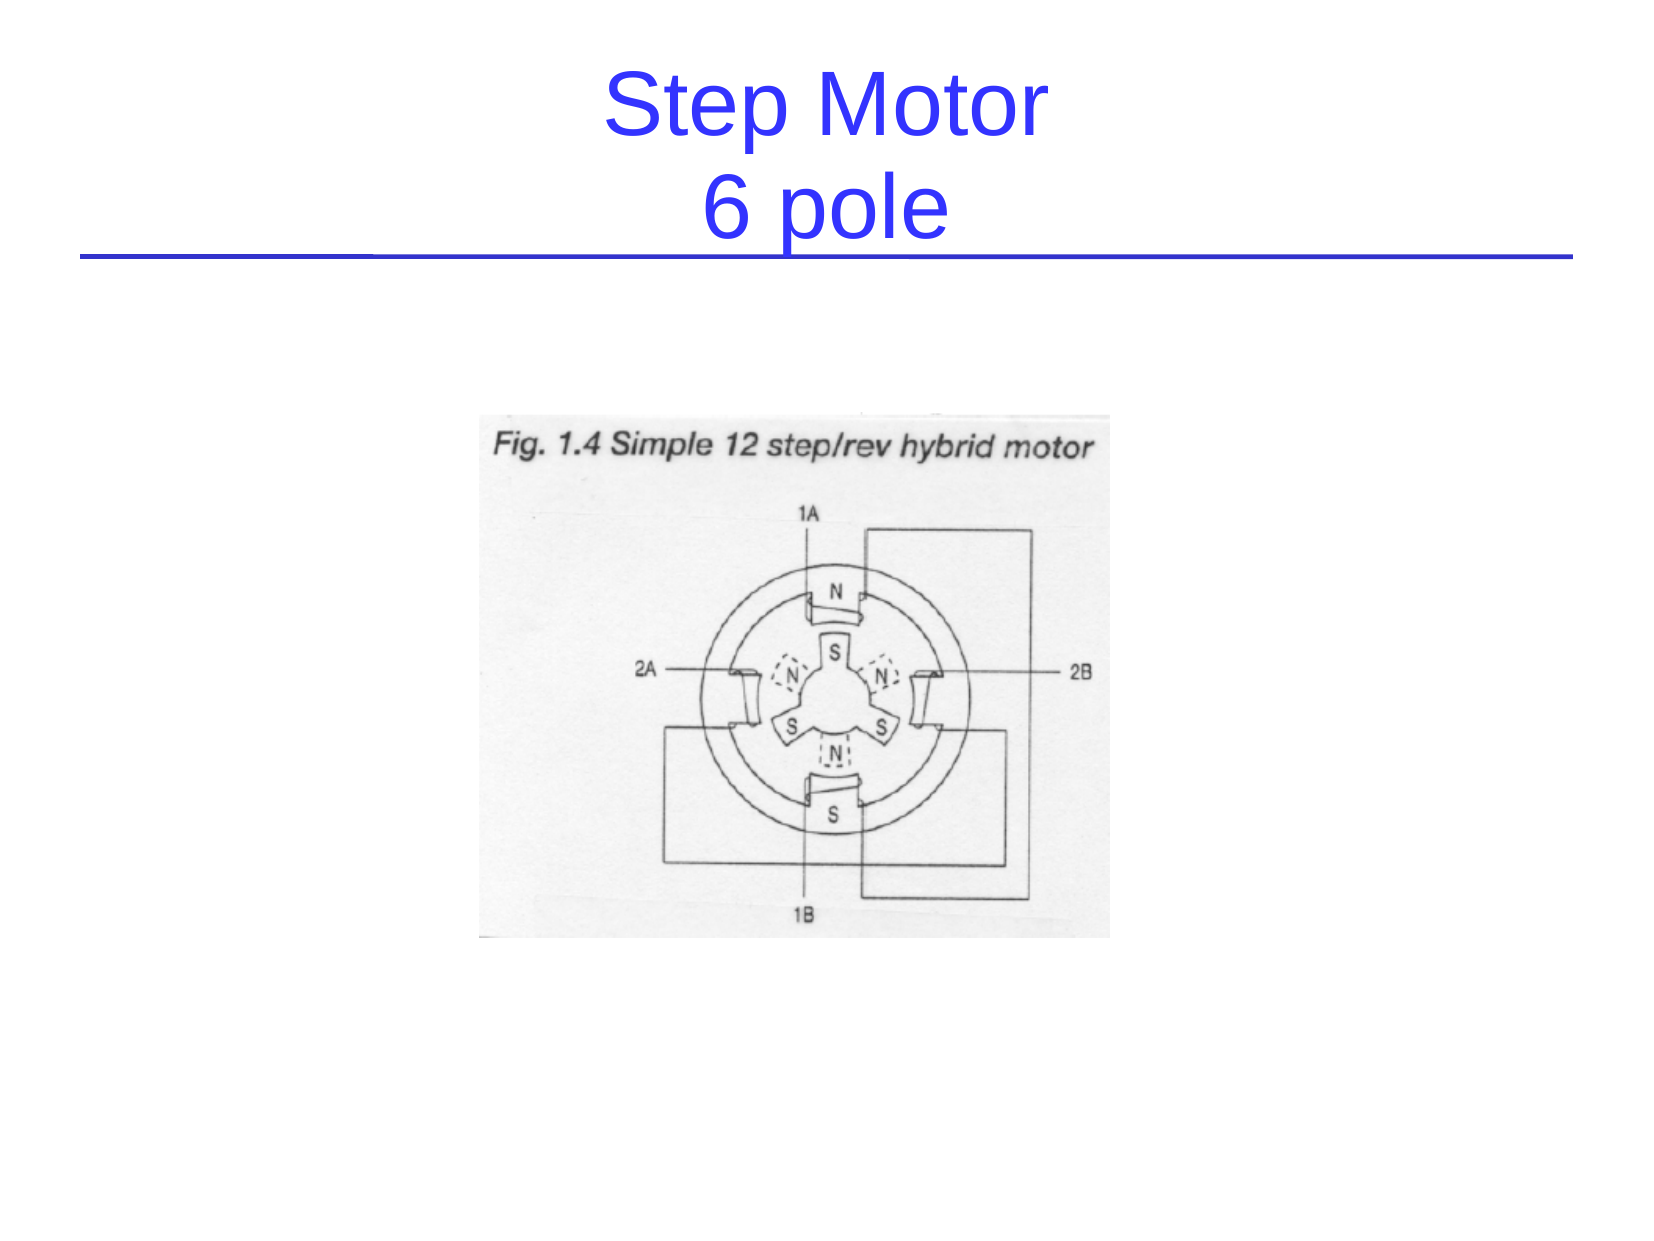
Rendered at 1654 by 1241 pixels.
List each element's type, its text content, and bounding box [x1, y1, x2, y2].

picture [479, 412, 1110, 938]
title Step Motor 6 pole [82, 49, 1571, 257]
